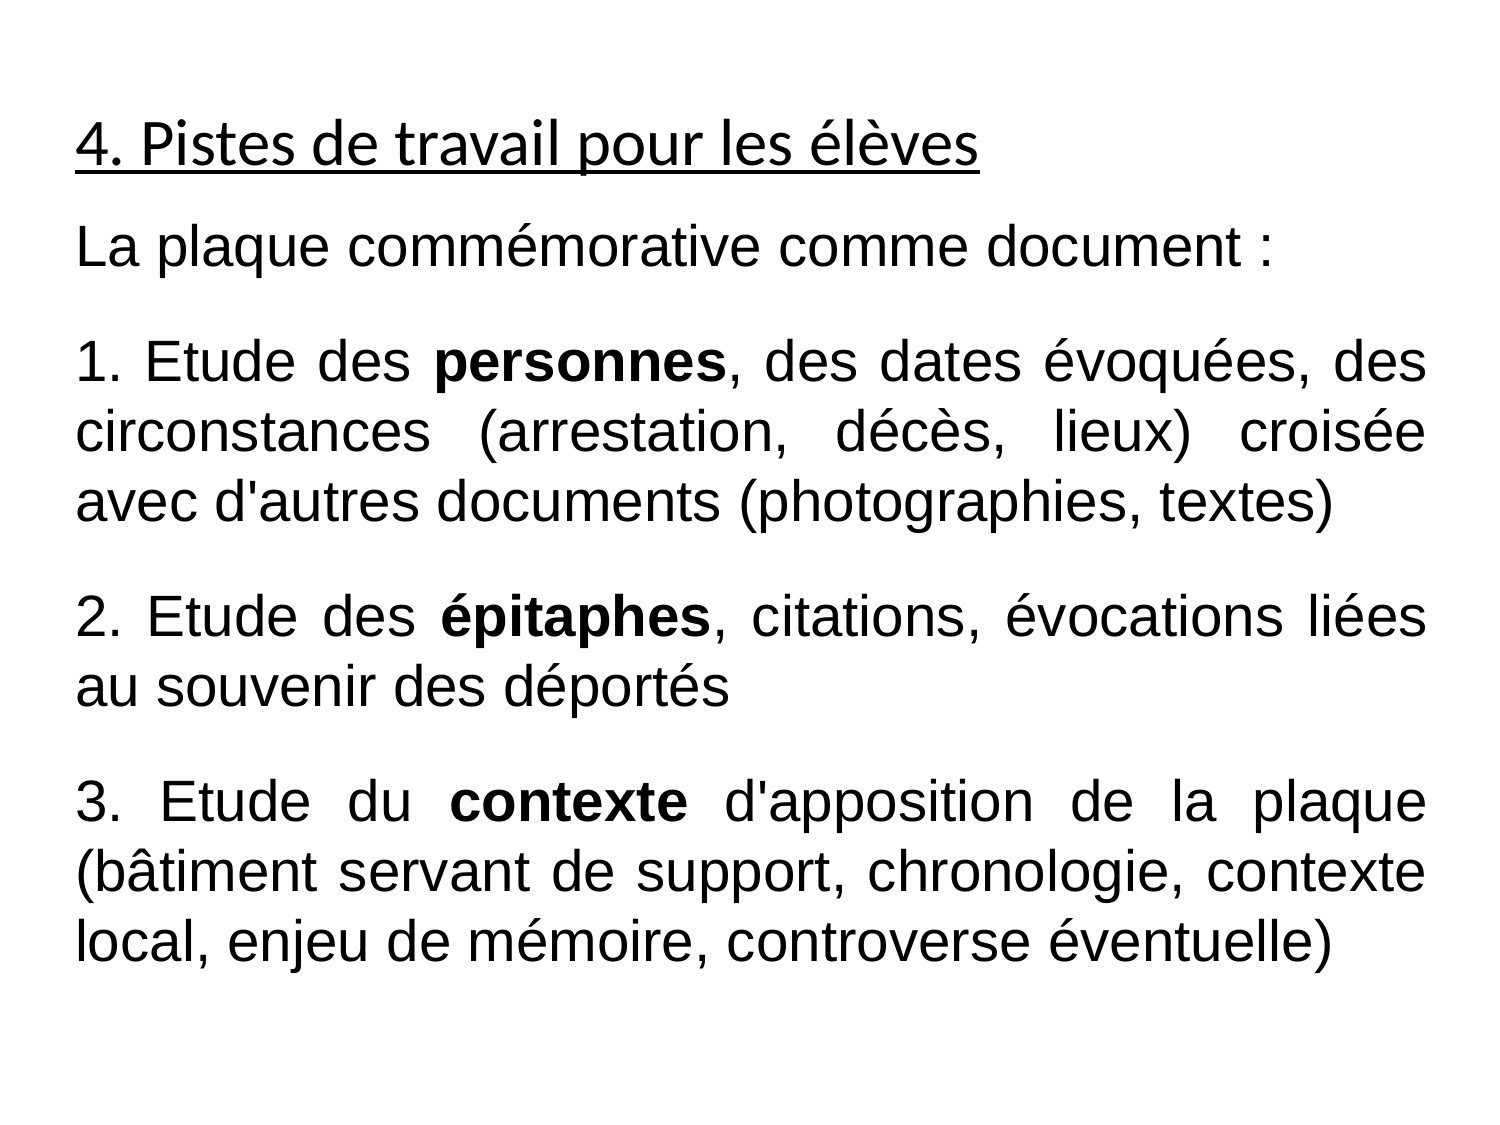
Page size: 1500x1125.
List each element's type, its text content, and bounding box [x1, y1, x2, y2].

text_box La plaque commémorative comme document : 1. Etude des personnes, des dates évoquées, des circonstances (arrestation, décès, lieux) croisée avec d'autres documents (photographies, textes) 2. Etude des épitaphes, citations, évocations liées au souvenir des déportés 3. Etude du contexte d'apposition de la plaque (bâtiment servant de support, chronologie, contexte local, enjeu de mémoire, controverse éventuelle) [74, 200, 1430, 1052]
text_box 4. Pistes de travail pour les élèves [75, 45, 1425, 200]
